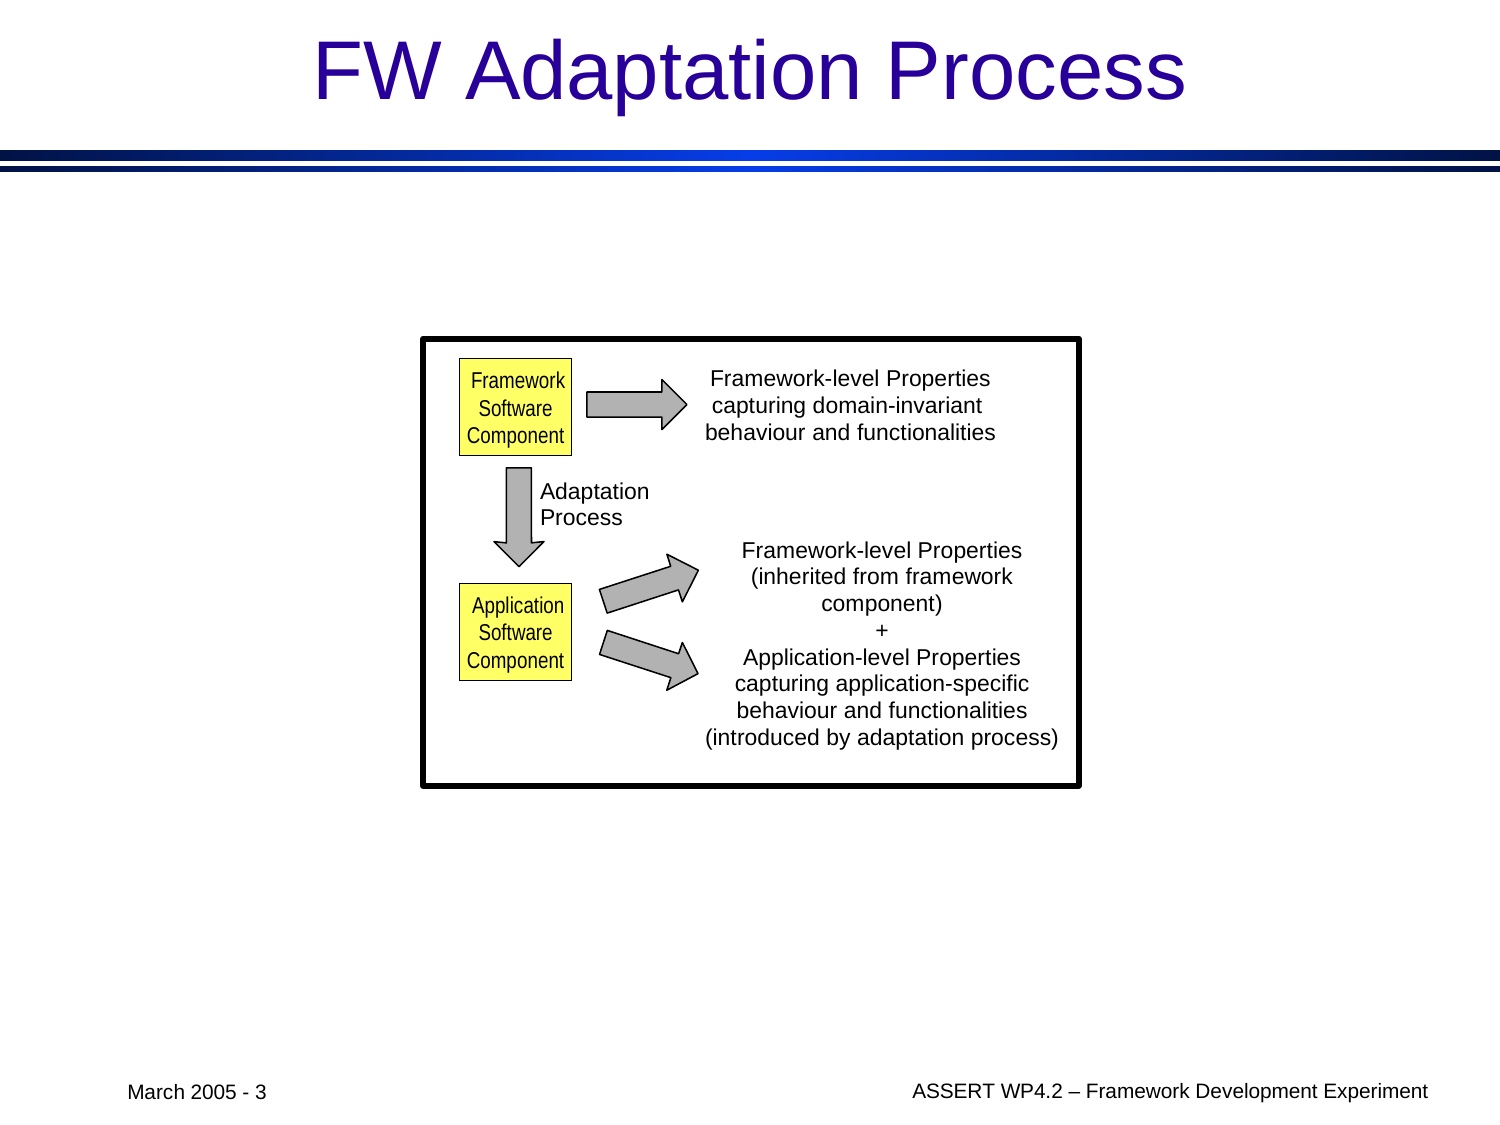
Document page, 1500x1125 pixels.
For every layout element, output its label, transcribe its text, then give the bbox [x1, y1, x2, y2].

text_box [599, 554, 699, 614]
text_box [493, 467, 545, 567]
text_box [586, 379, 687, 430]
title FW Adaptation Process [0, 0, 1500, 138]
text_box Framework-level Properties capturing domain-invariant behaviour and functionalities [704, 364, 997, 445]
text_box [599, 630, 699, 691]
text_box Adaptation Process [540, 477, 656, 530]
text_box Framework Software Component [459, 358, 572, 456]
text_box Application Software Component [459, 583, 572, 681]
text_box Framework-level Properties (inherited from framework component) + Application-level Properties capturing application-specific behaviour and functionalities (introduced by adaptation process) [704, 536, 1060, 751]
